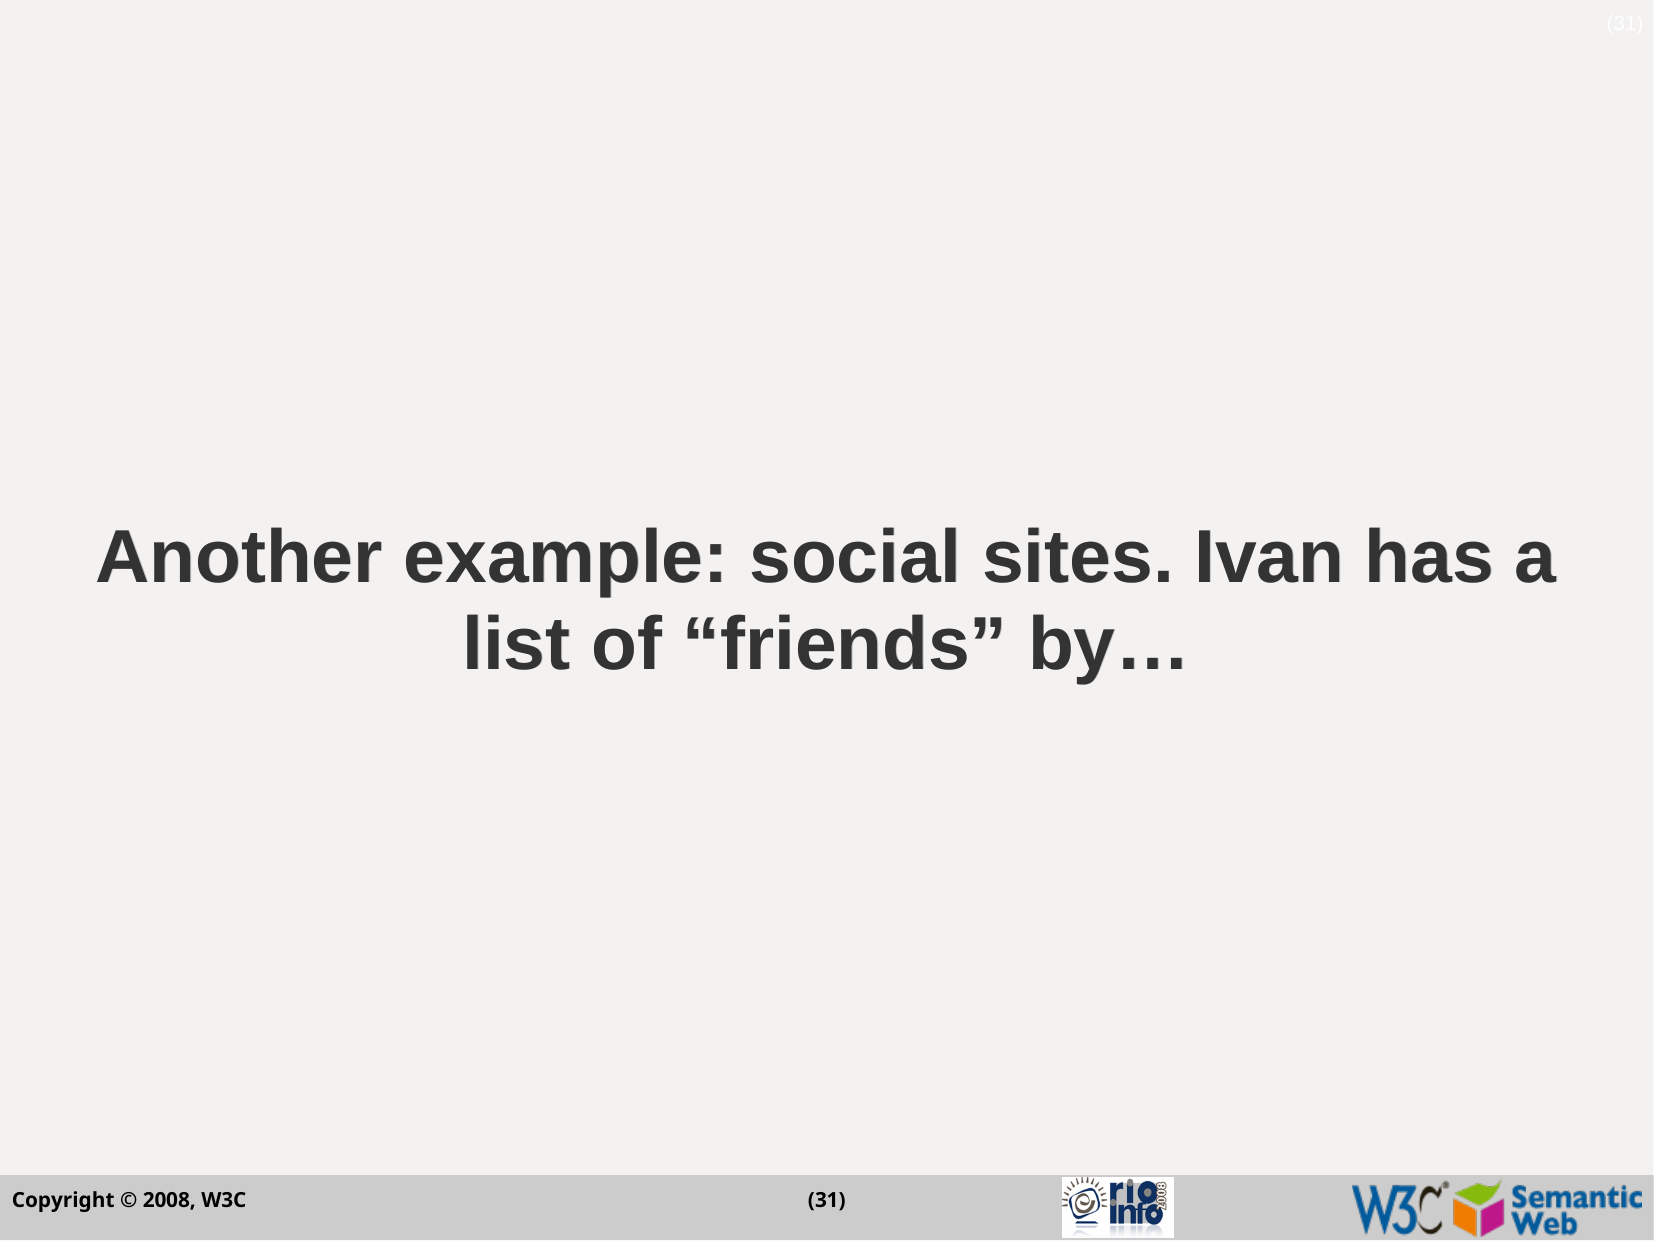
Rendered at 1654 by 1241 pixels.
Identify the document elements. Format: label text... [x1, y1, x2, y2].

picture [1062, 1177, 1174, 1238]
title Another example: social sites. Ivan has a list of “friends” by… [59, 512, 1595, 684]
picture [1352, 1178, 1642, 1237]
